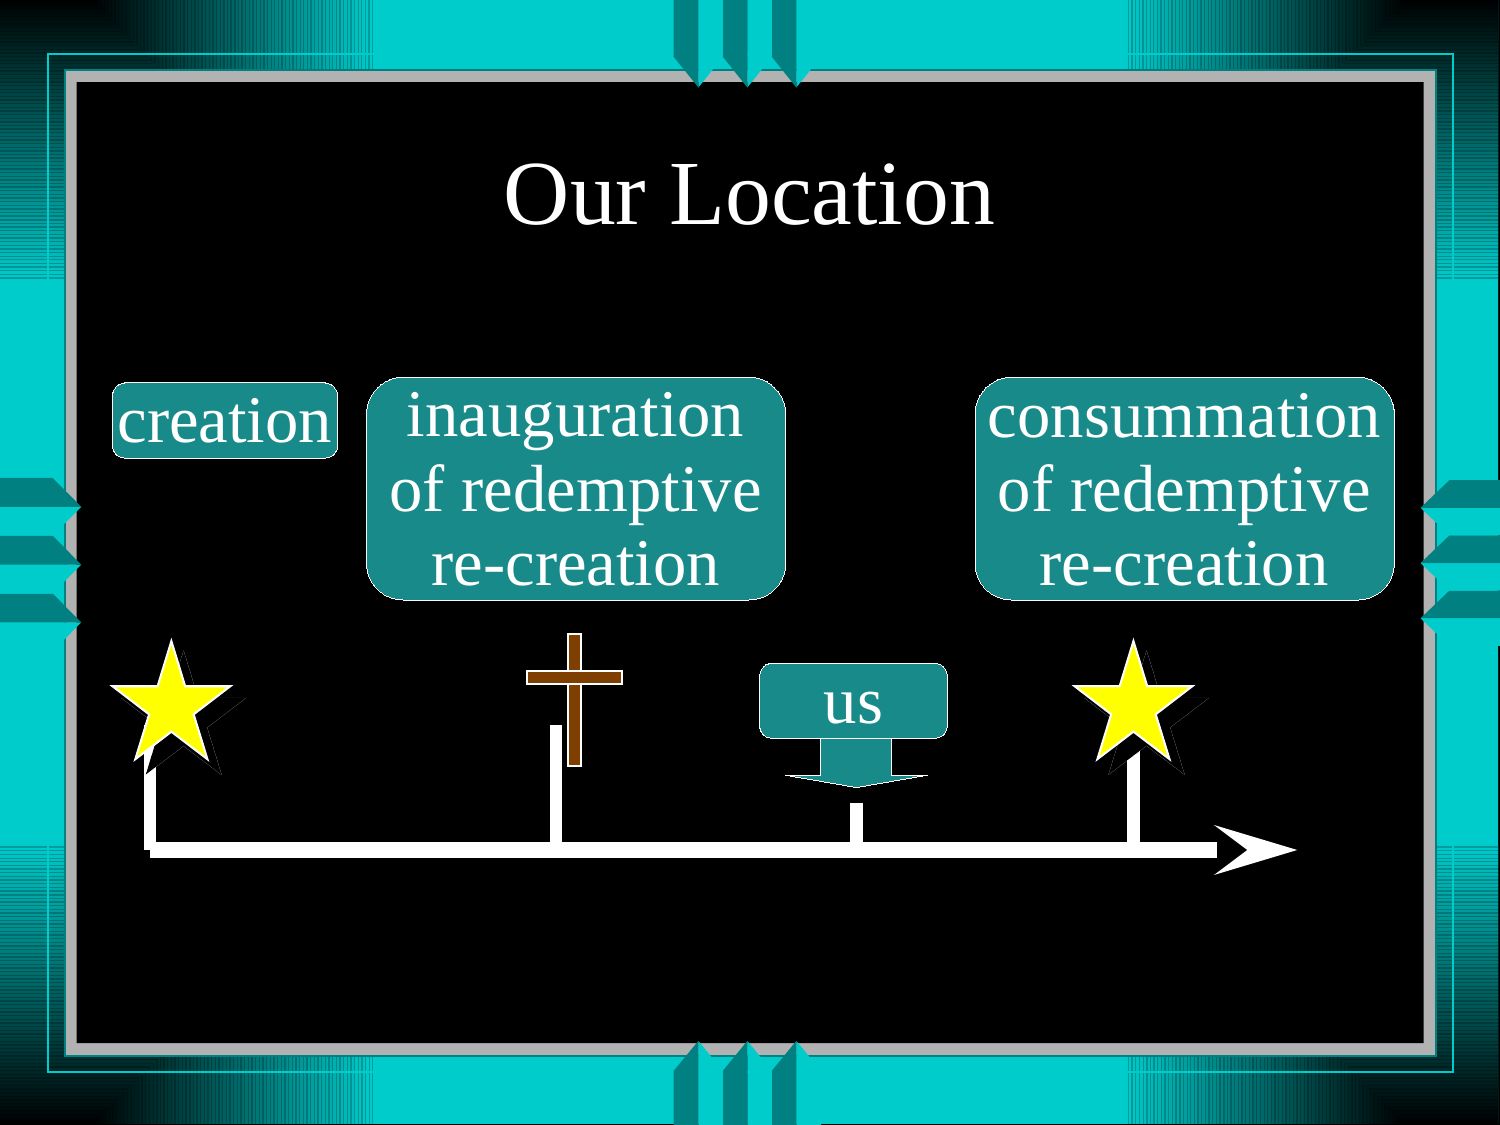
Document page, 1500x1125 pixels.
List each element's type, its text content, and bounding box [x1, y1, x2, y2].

text_box creation [112, 382, 338, 459]
text_box us [759, 663, 948, 739]
text_box consummation of redemptive re-creation [975, 377, 1395, 601]
text_box [1074, 641, 1193, 760]
text_box [527, 633, 622, 767]
text_box inauguration of redemptive re-creation [366, 377, 786, 601]
text_box [112, 641, 231, 760]
title Our Location [112, 99, 1388, 288]
text_box [785, 738, 928, 788]
